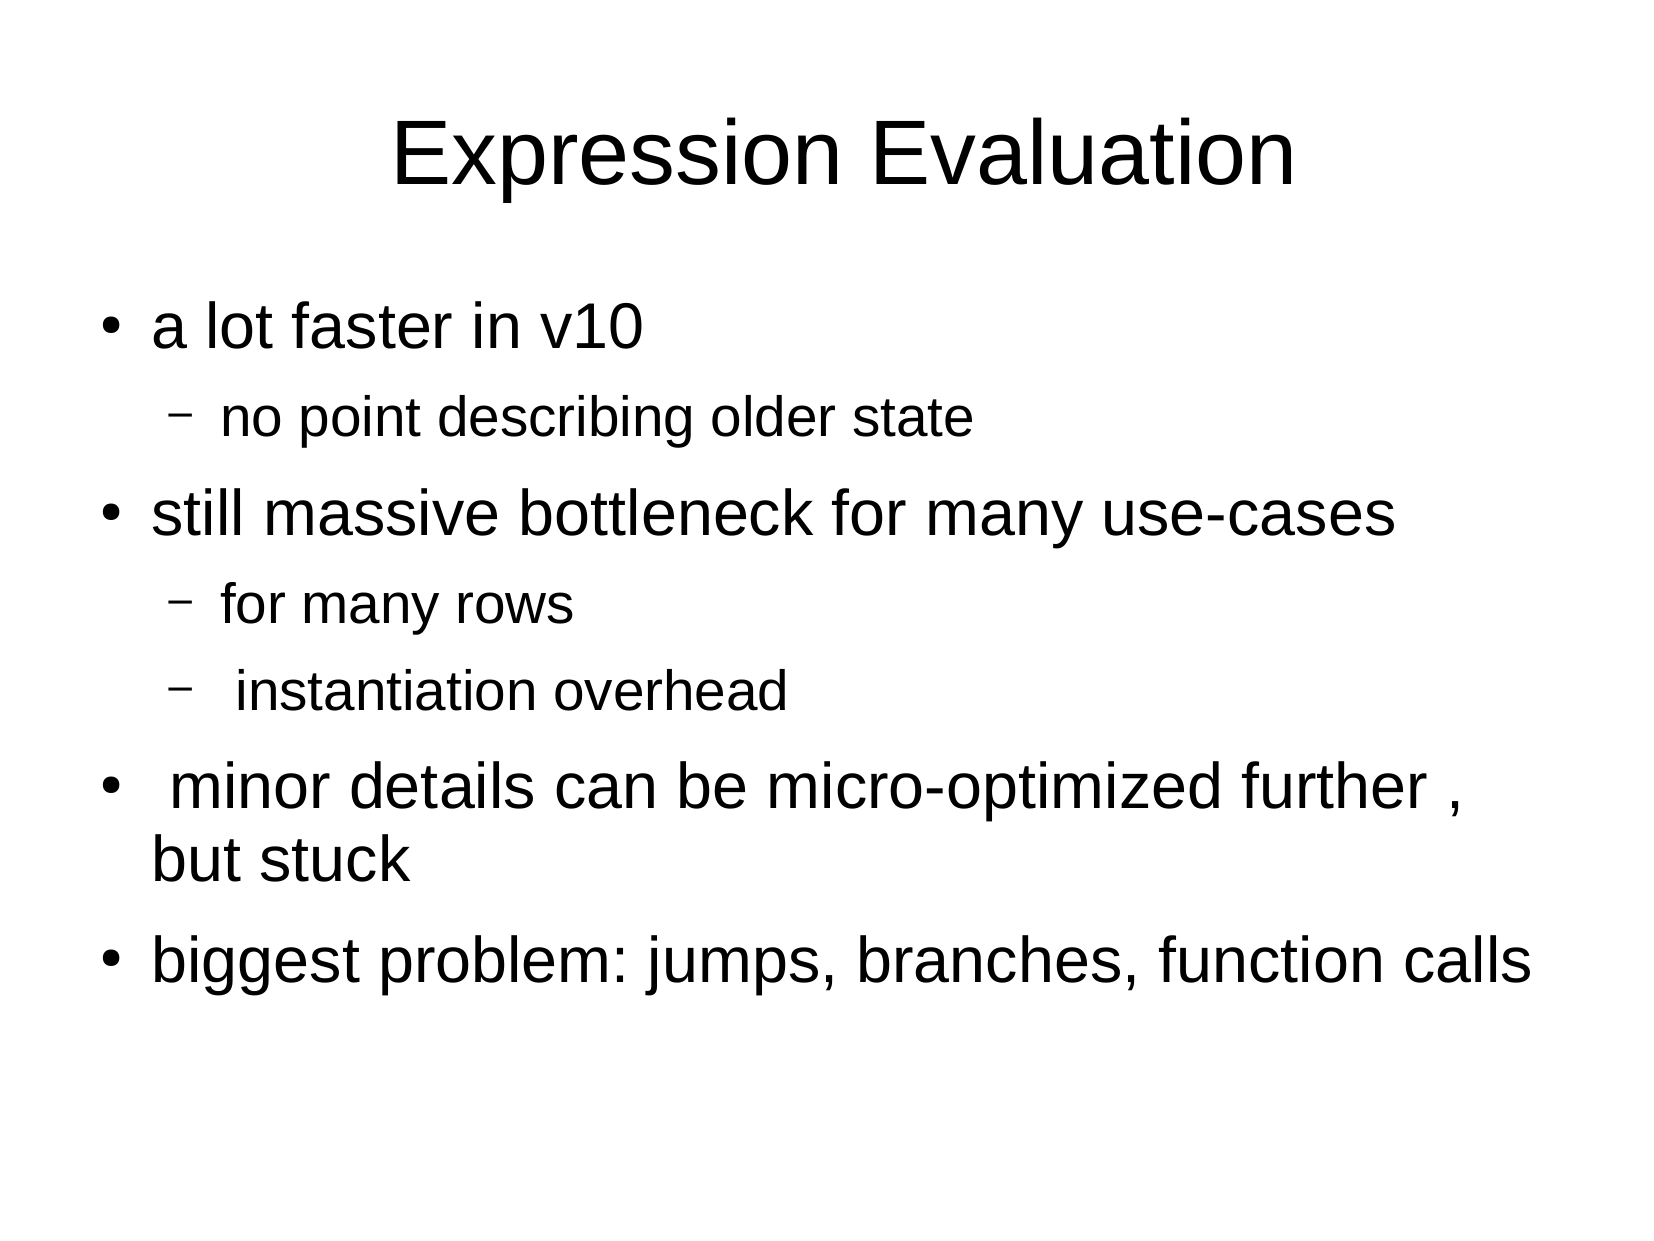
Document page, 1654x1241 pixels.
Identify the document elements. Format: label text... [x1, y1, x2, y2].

list a lot faster in v10 no point describing older state still massive bottleneck for many use-cases for many rows instantiation overhead minor details can be micro-optimized further , but stuck biggest problem: jumps, branches, function calls [82, 290, 1571, 1010]
title Expression Evaluation [82, 49, 1571, 257]
